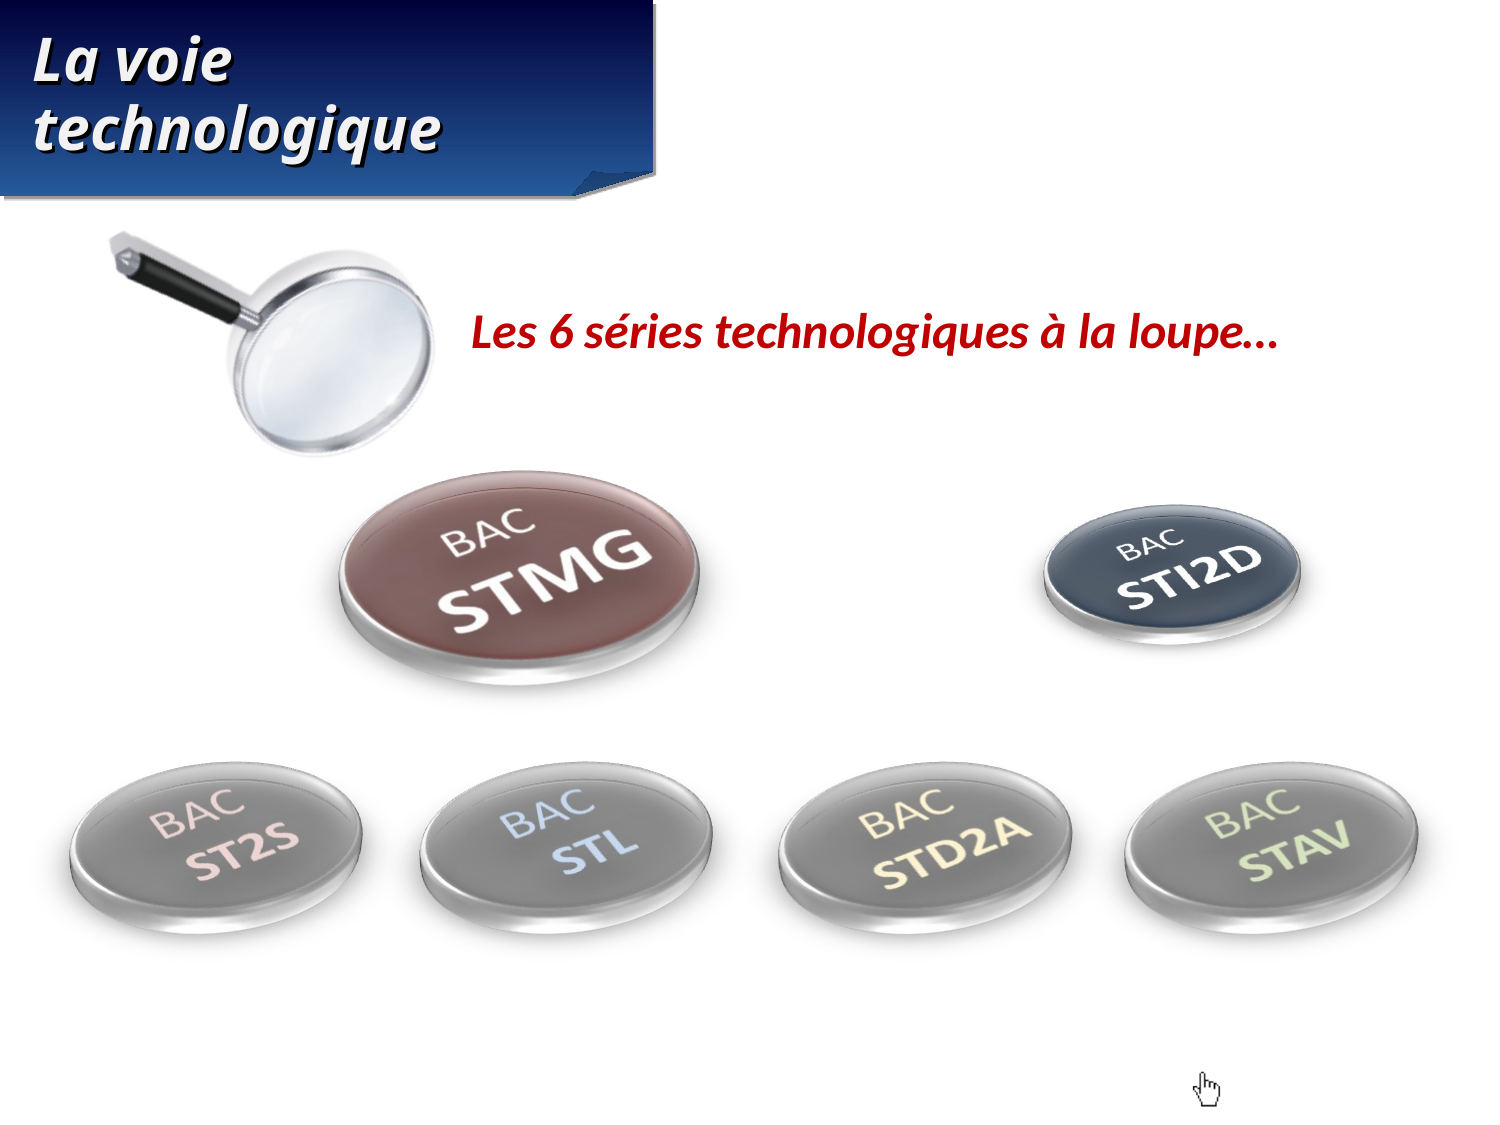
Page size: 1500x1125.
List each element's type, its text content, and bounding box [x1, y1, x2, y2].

picture [0, 87, 1500, 1021]
text_box [0, 0, 654, 197]
text_box Les 6 séries technologiques à la loupe… [462, 290, 1477, 367]
picture [944, 472, 1406, 709]
text_box La voie technologique [32, 26, 642, 165]
picture [1185, 1067, 1235, 1118]
